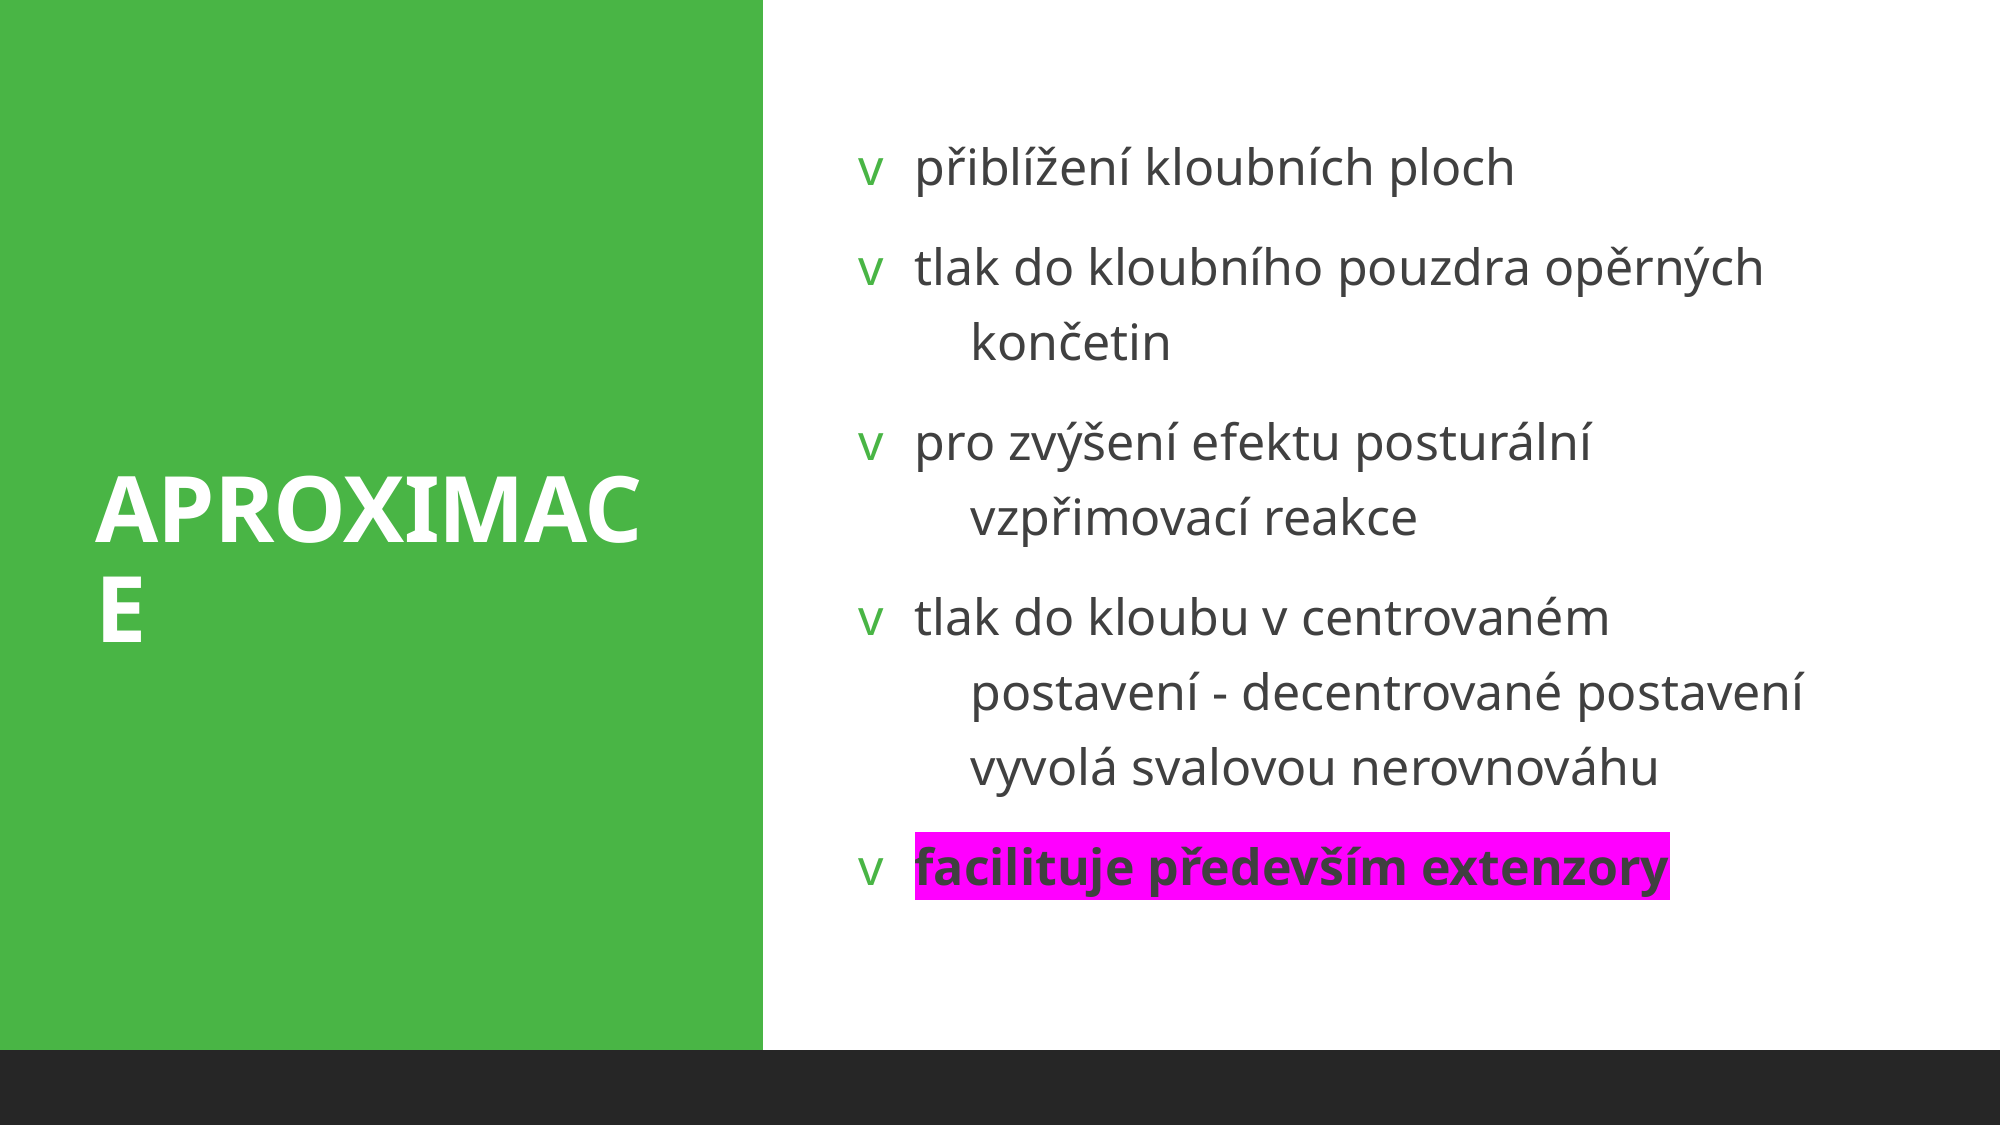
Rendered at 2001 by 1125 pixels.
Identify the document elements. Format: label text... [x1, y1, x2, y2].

text_box [0, 0, 2000, 1125]
list přiblížení kloubních ploch tlak do kloubního pouzdra opěrných končetin pro zvýšení efektu posturální vzpřimovací reakce tlak do kloubu v centrovaném postavení - decentrované postavení vyvolá svalovou nerovnováhu facilituje především extenzory [858, 99, 1831, 1026]
title APROXIMACE [80, 99, 679, 1026]
